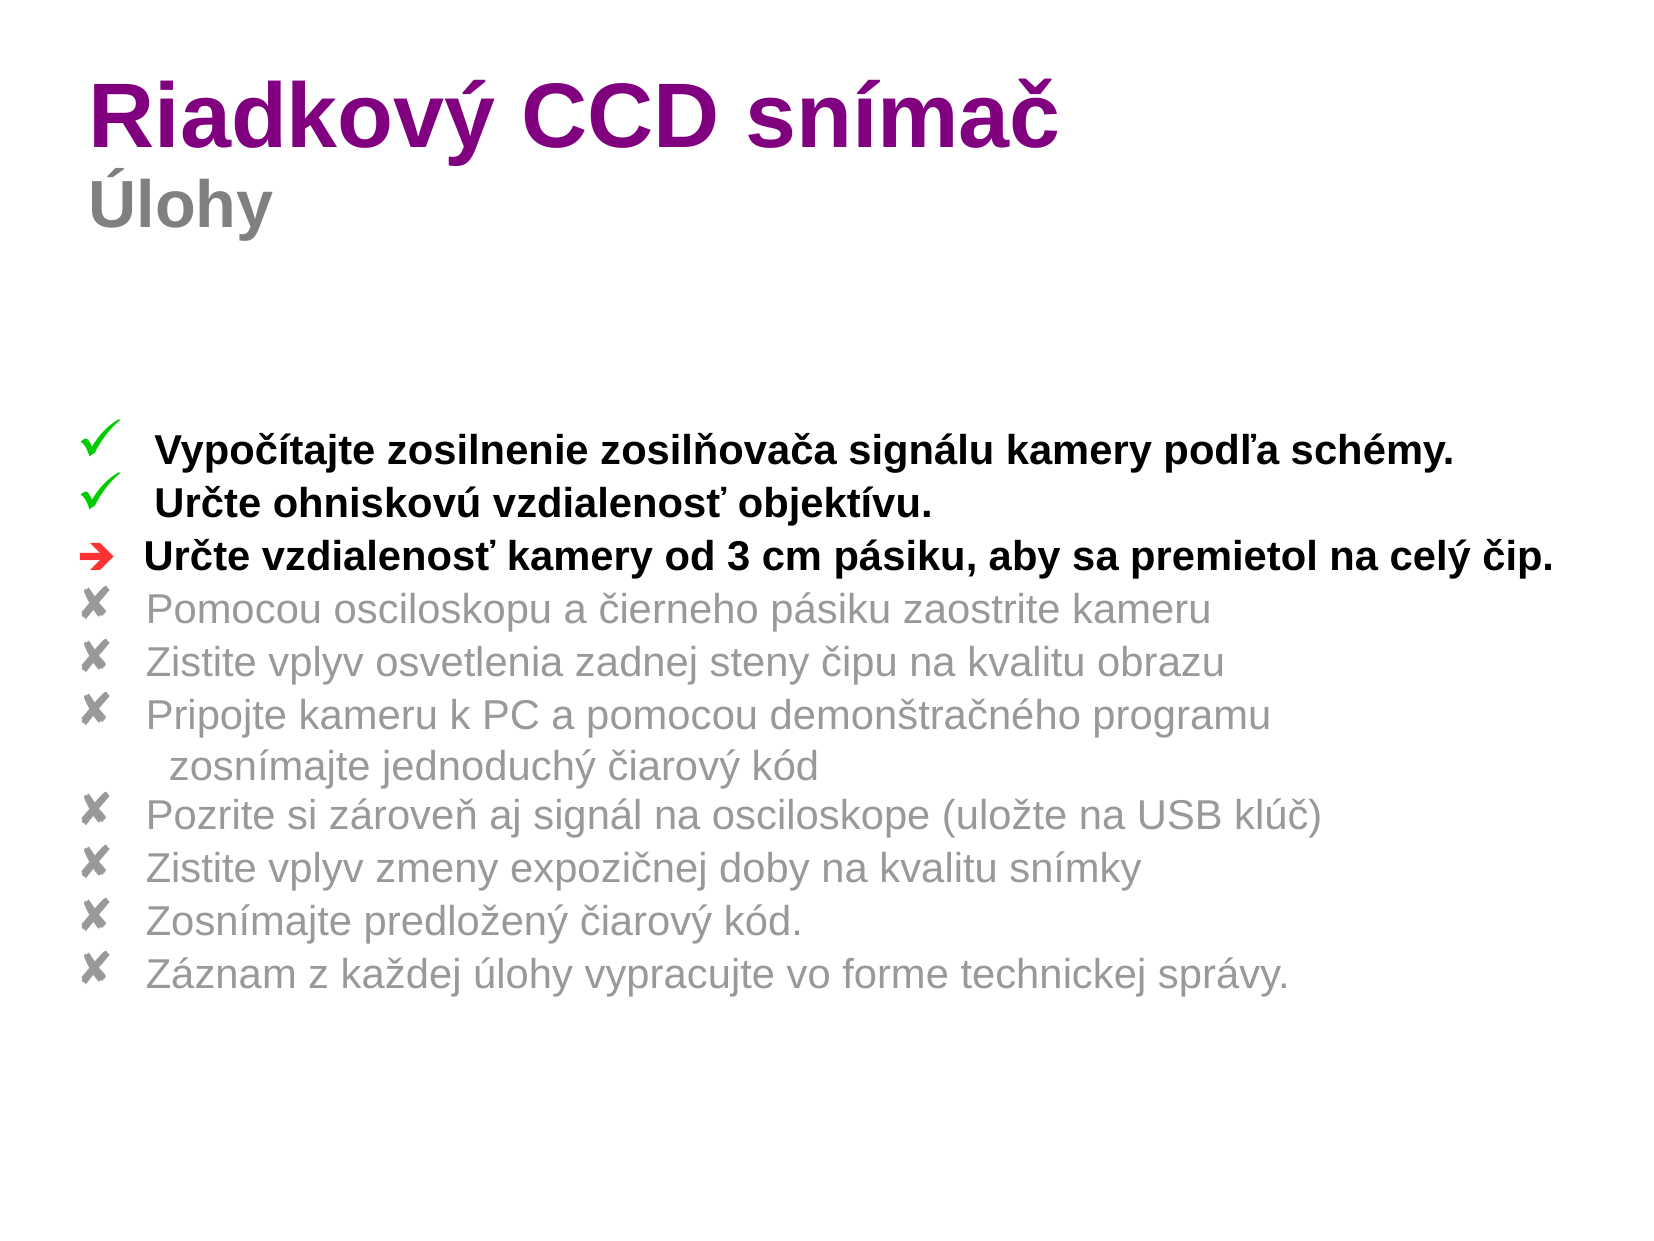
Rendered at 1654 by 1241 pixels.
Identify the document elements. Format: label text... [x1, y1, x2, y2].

title Riadkový CCD snímač Úlohy [88, 49, 1571, 257]
title  Vypočítajte zosilnenie zosilňovača signálu kamery podľa schémy.  Určte ohniskovú vzdialenosť objektívu.  Určte vzdialenosť kamery od 3 cm pásiku, aby sa premietol na celý čip.  Pomocou osciloskopu a čierneho pásiku zaostrite kameru  Zistite vplyv osvetlenia zadnej steny čipu na kvalitu obrazu  Pripojte kameru k PC a pomocou demonštračného programu zosnímajte jednoduchý čiarový kód  Pozrite si zároveň aj signál na osciloskope (uložte na USB klúč)  Zistite vplyv zmeny expozičnej doby na kvalitu snímky  Zosnímajte predložený čiarový kód.  Záznam z každej úlohy vypracujte vo forme technickej správy. [76, 320, 1595, 1151]
